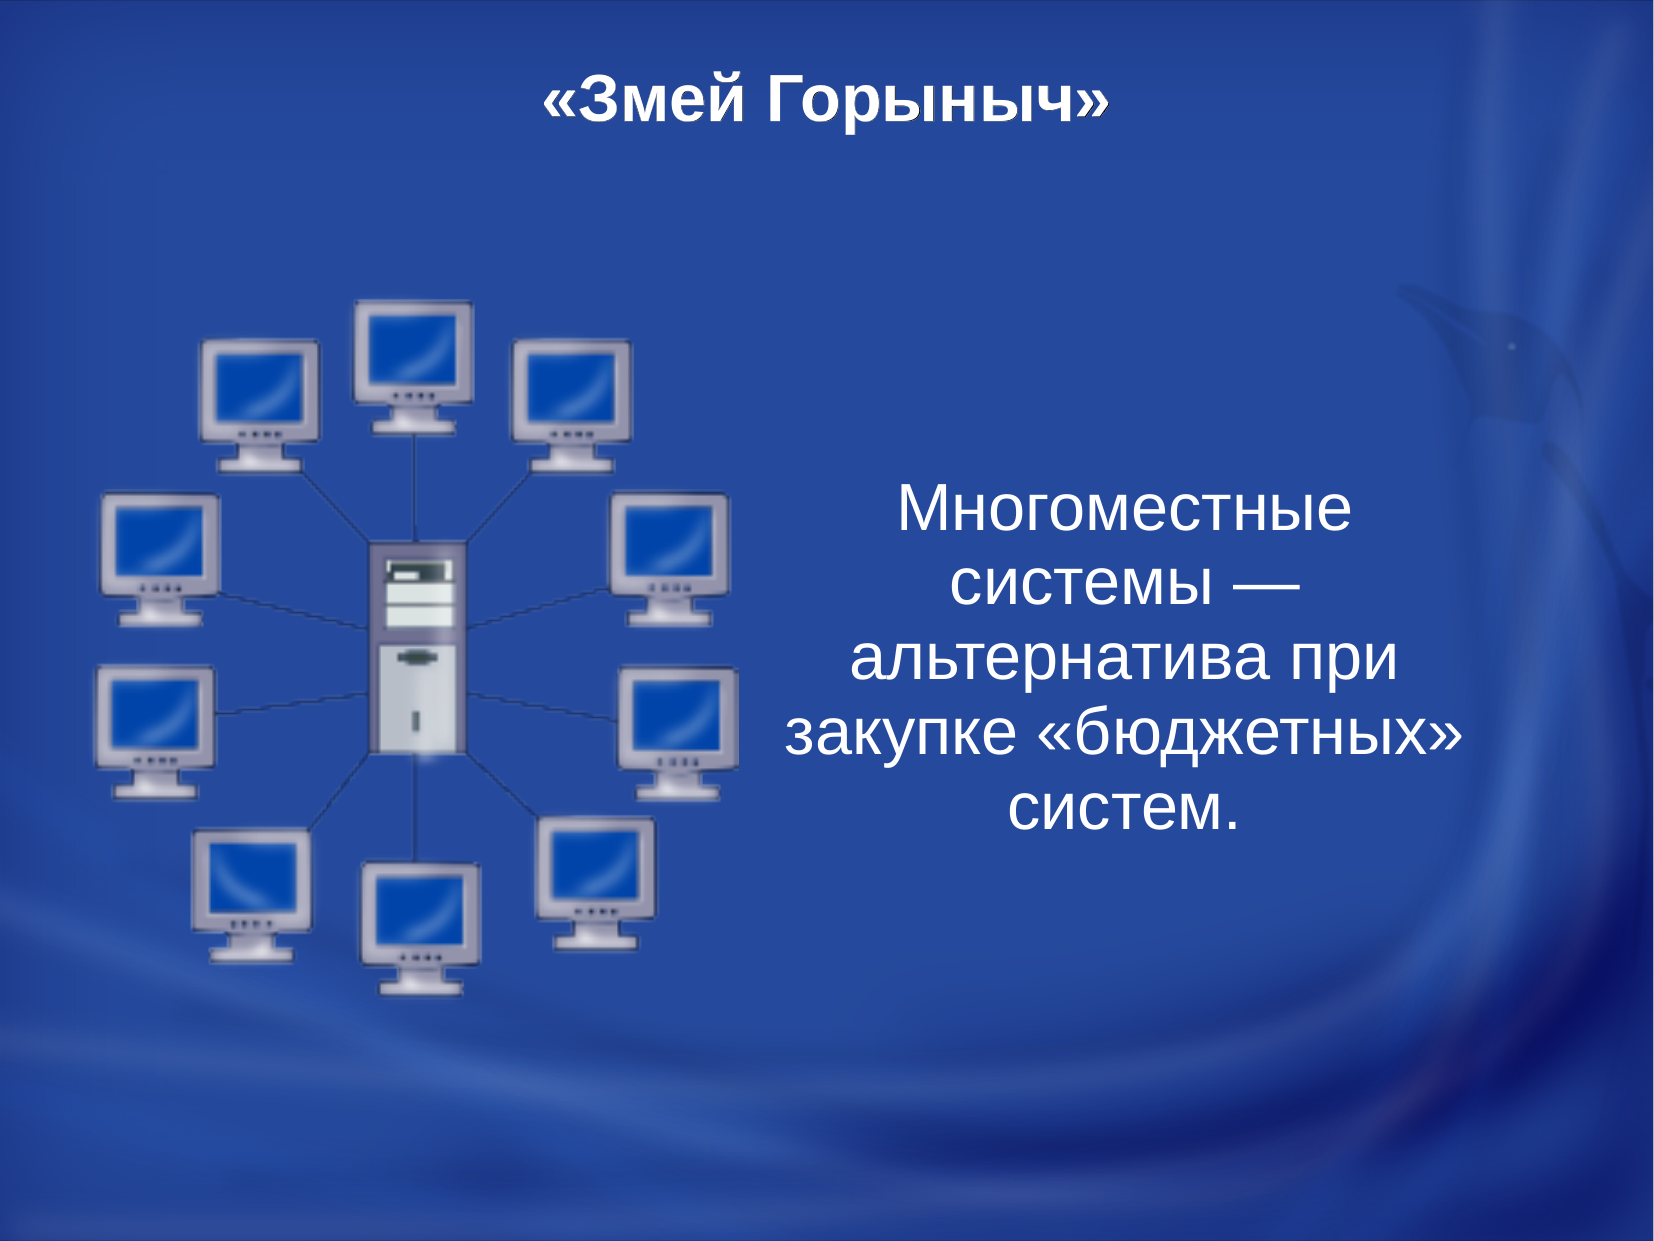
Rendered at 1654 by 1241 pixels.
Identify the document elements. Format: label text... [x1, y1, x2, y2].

picture [0, 0, 1654, 1241]
title «Змей Горыныч» [82, 49, 1571, 148]
subtitle Многоместные системы —альтернатива при закупке «бюджетных» систем. [767, 206, 1483, 1182]
